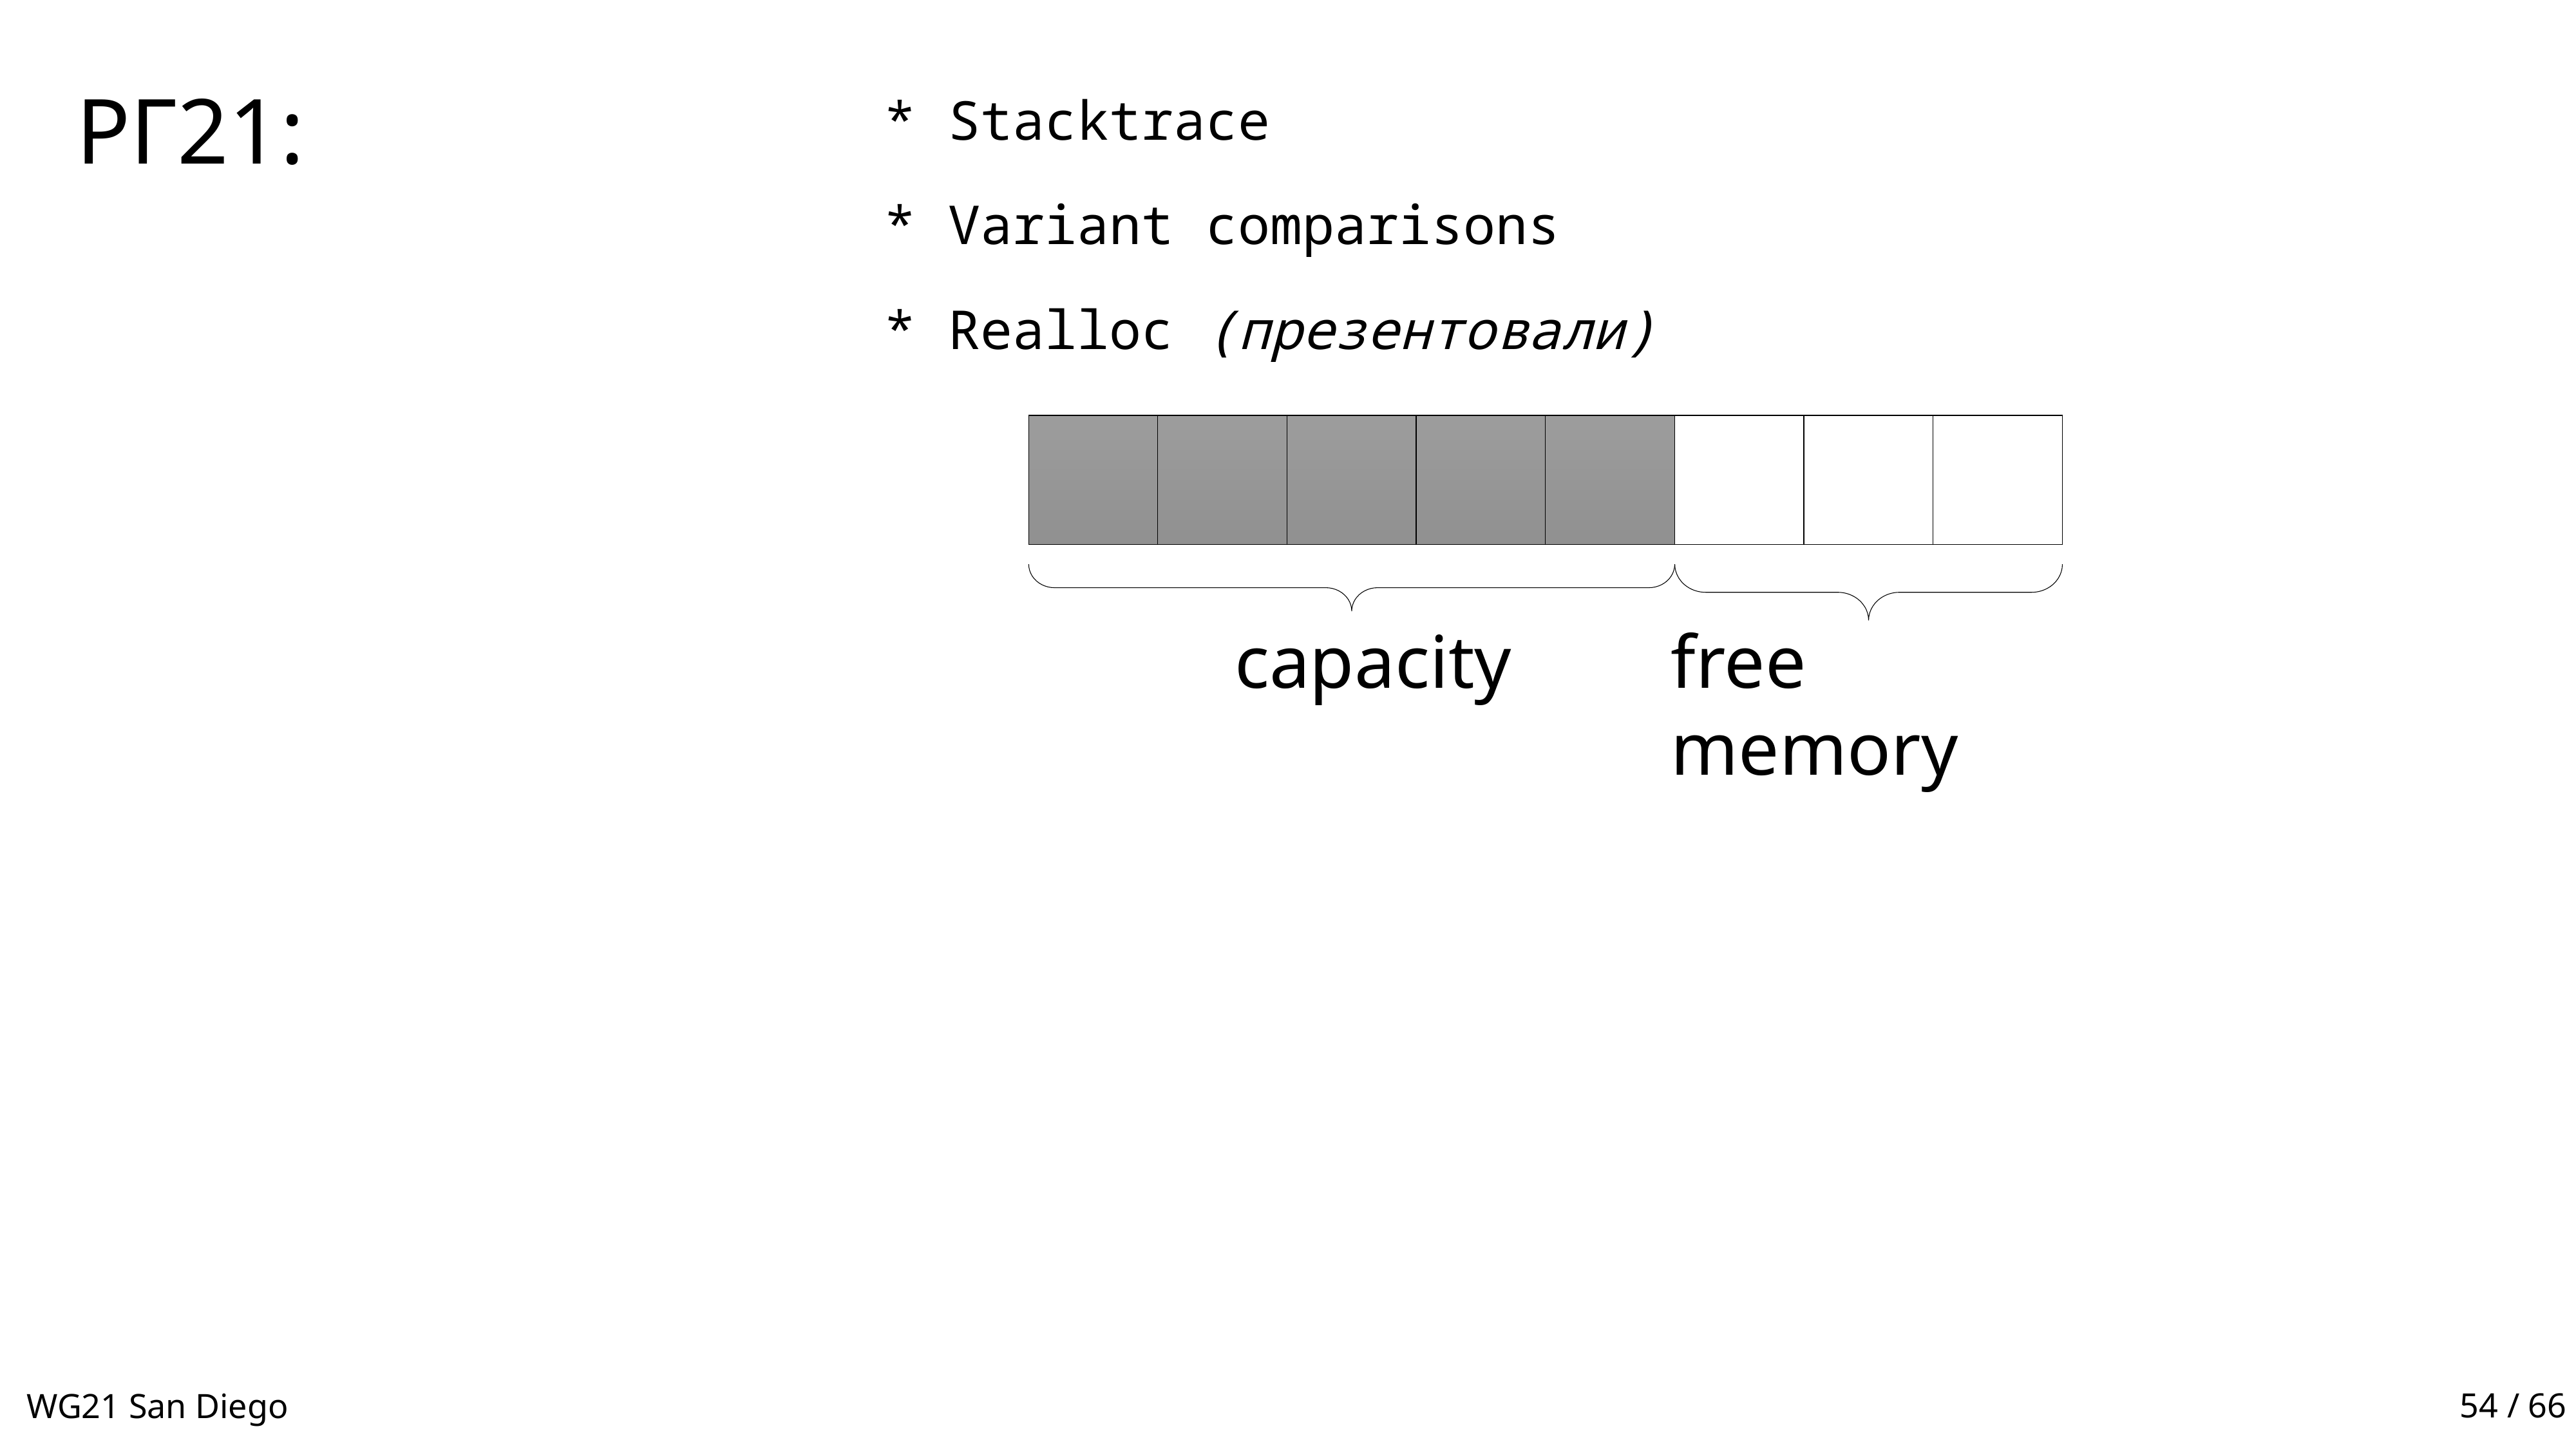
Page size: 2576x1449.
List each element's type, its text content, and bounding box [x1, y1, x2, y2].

list WG21 San Diego [17, 1376, 1114, 1431]
text_box capacity [1225, 611, 1565, 708]
list * Stacktrace * Variant comparisons * Realloc (презентовали) [875, 81, 2460, 1249]
title РГ21: [66, 81, 802, 486]
text_box free memory [1662, 611, 2116, 795]
text_box [1028, 415, 2063, 545]
list <number> / 66 [1479, 1376, 2576, 1431]
